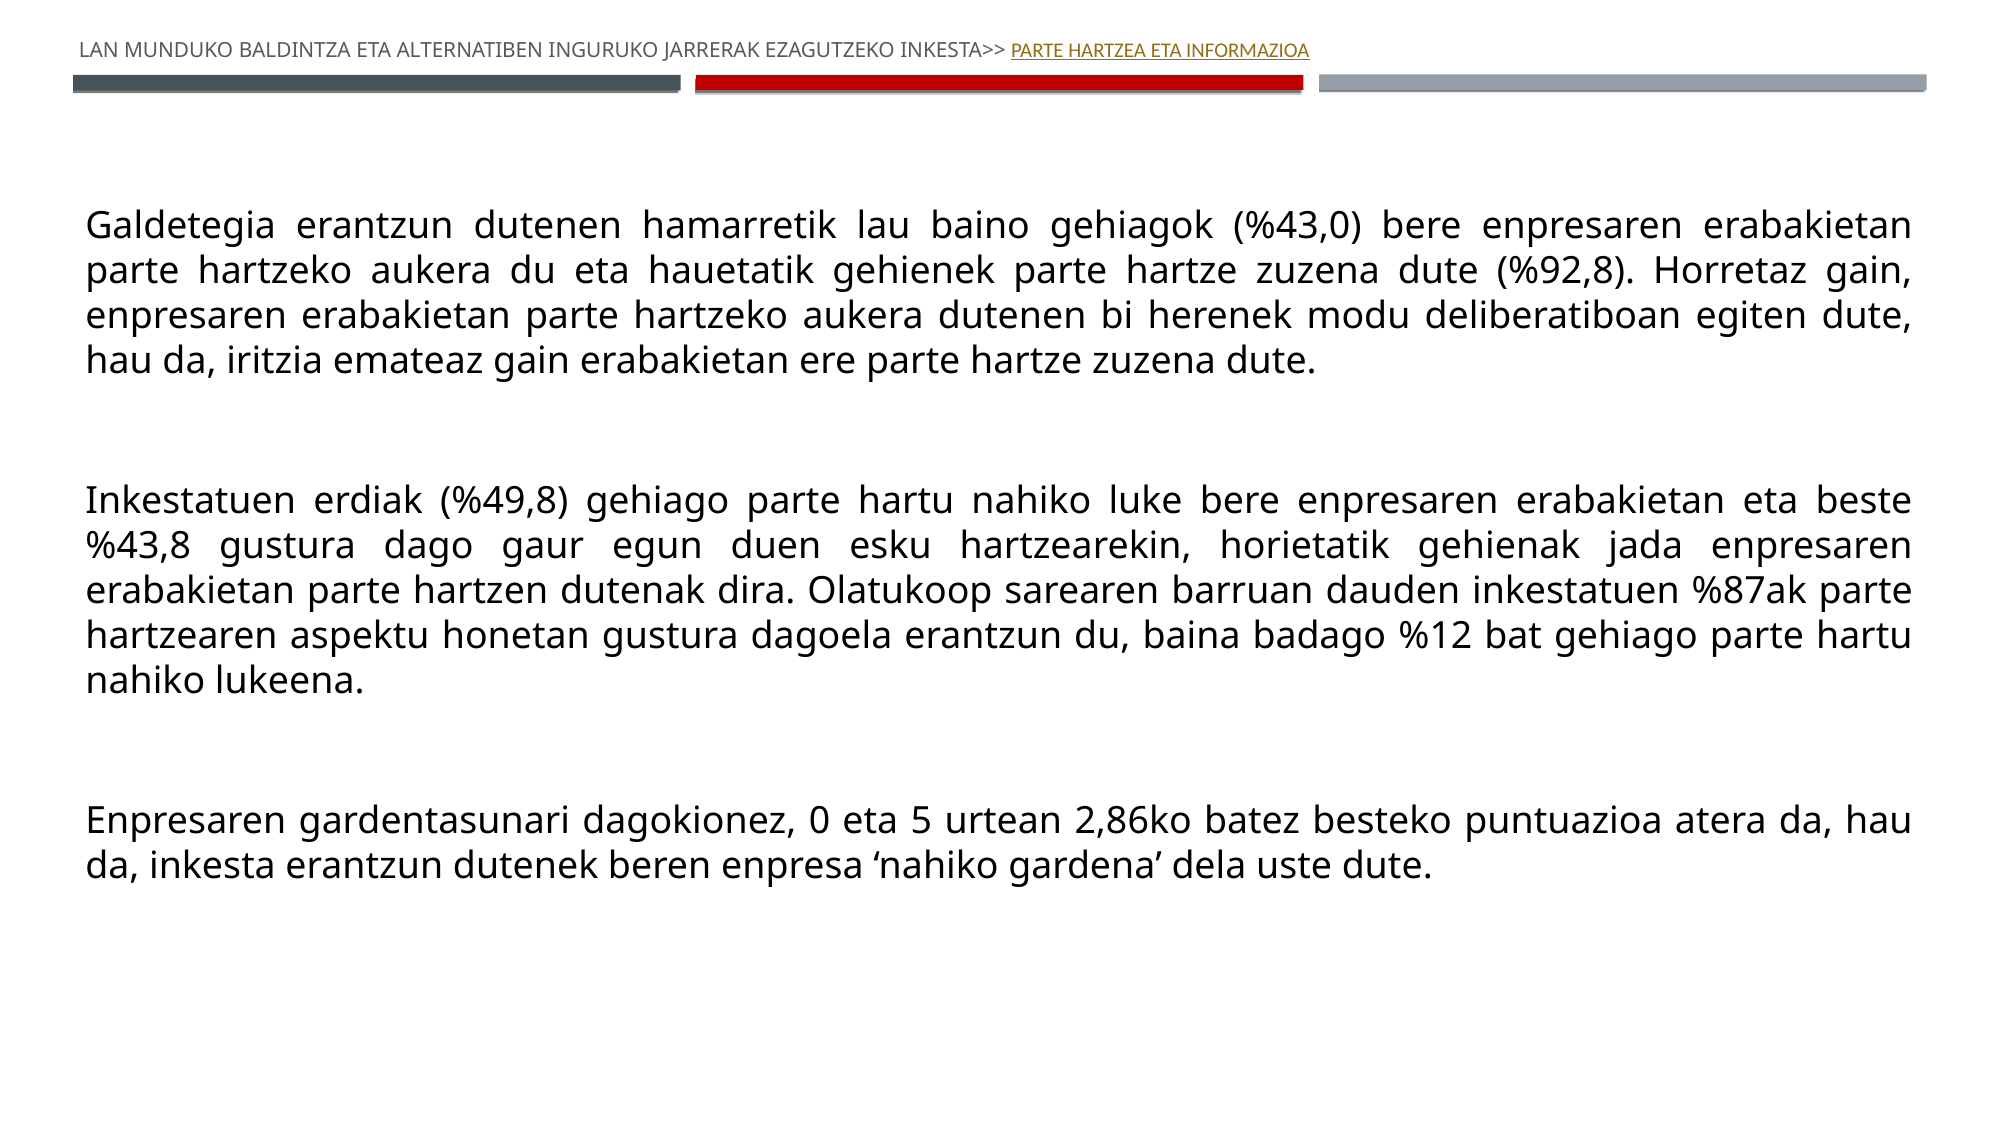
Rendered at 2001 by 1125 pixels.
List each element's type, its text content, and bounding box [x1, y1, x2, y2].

text_box LAN MUNDUKO BALDINTZA ETA ALTERNATIBEN INGURUKO JARRERAK EZAGUTZEKO INKESTA>> PARTE HARTZEA ETA INFORMAZIOA [64, 29, 1926, 69]
text_box Galdetegia erantzun dutenen hamarretik lau baino gehiagok (%43,0) bere enpresaren erabakietan parte hartzeko aukera du eta hauetatik gehienek parte hartze zuzena dute (%92,8). Horretaz gain, enpresaren erabakietan parte hartzeko aukera dutenen bi herenek modu deliberatiboan egiten dute, hau da, iritzia emateaz gain erabakietan ere parte hartze zuzena dute. Inkestatuen erdiak (%49,8) gehiago parte hartu nahiko luke bere enpresaren erabakietan eta beste %43,8 gustura dago gaur egun duen esku hartzearekin, horietatik gehienak jada enpresaren erabakietan parte hartzen dutenak dira. Olatukoop sarearen barruan dauden inkestatuen %87ak parte hartzearen aspektu honetan gustura dagoela erantzun du, baina badago %12 bat gehiago parte hartu nahiko lukeena. Enpresaren gardentasunari dagokionez, 0 eta 5 urtean 2,86ko batez besteko puntuazioa atera da, hau da, inkesta erantzun dutenek beren enpresa ‘nahiko gardena’ dela uste dute. [70, 193, 1930, 894]
